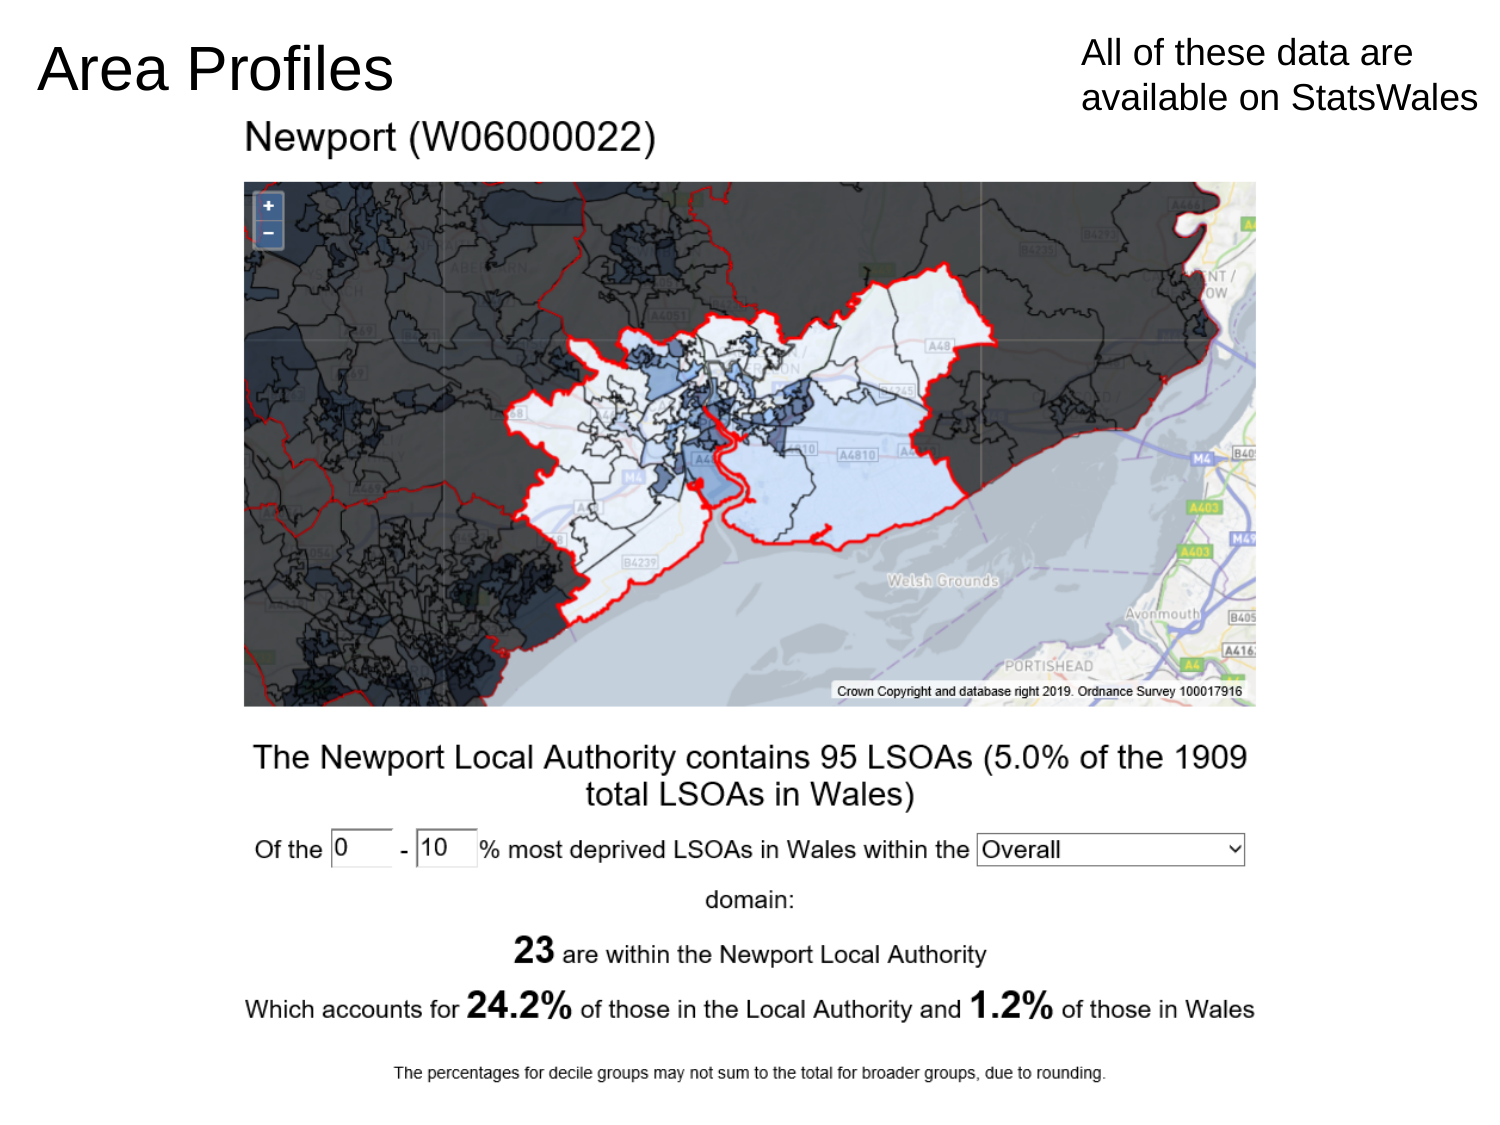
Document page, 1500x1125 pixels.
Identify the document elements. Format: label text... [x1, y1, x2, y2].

picture [231, 114, 1262, 1099]
text_box All of these data are available on StatsWales [1066, 20, 1500, 127]
text_box Area Profiles [22, 20, 564, 112]
